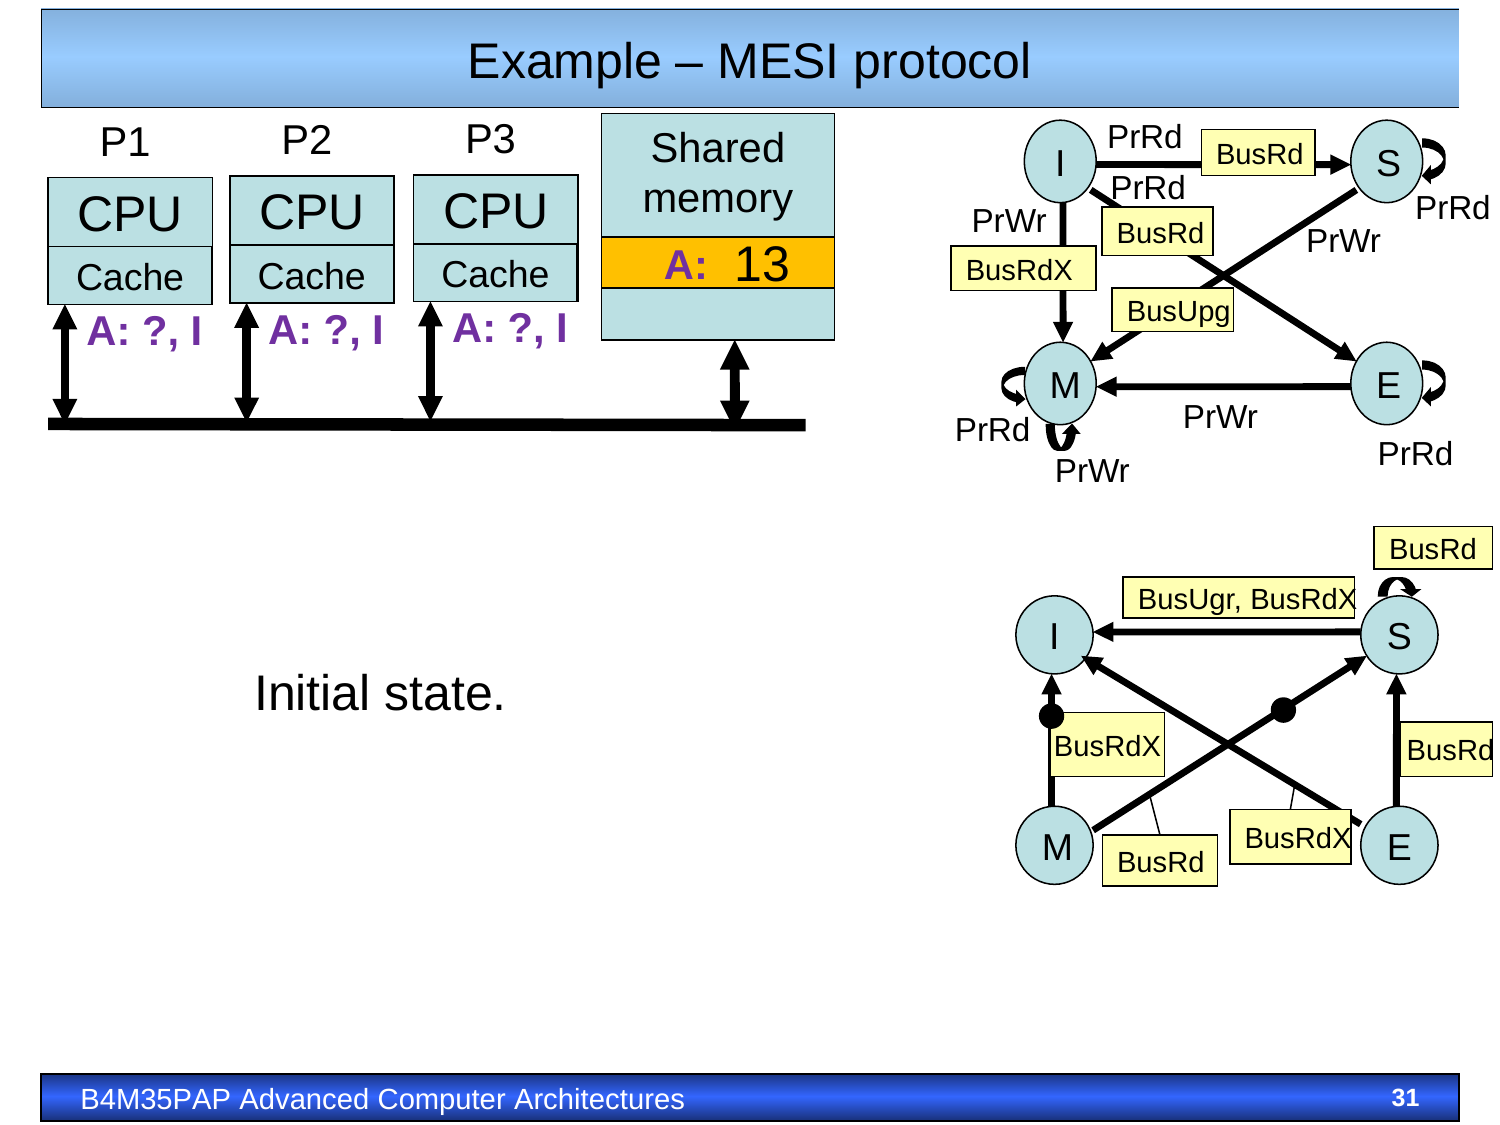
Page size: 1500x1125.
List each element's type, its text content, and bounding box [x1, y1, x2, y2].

text_box E [1350, 342, 1423, 424]
text_box [805, 237, 835, 289]
text_box Cache [48, 246, 212, 305]
text_box S [1360, 595, 1439, 674]
text_box BusRdX [950, 246, 1097, 291]
text_box [601, 237, 638, 289]
text_box Initial state. [239, 653, 742, 807]
text_box CPU [48, 177, 213, 296]
text_box I [1015, 595, 1094, 674]
text_box A: ?, I [437, 293, 583, 359]
text_box Shared memory [601, 289, 835, 340]
text_box PrWr [950, 441, 1234, 542]
text_box Cache [413, 243, 578, 302]
text_box [1378, 577, 1420, 596]
text_box P1 [83, 108, 167, 172]
text_box P3 [449, 108, 532, 170]
text_box M [1024, 342, 1097, 425]
text_box BusRd [1102, 834, 1218, 886]
text_box [1422, 139, 1445, 178]
text_box CPU [229, 176, 395, 295]
text_box BusRdX [1050, 712, 1165, 777]
text_box [1271, 698, 1296, 723]
text_box PrWr [1291, 211, 1423, 312]
text_box M [1015, 806, 1094, 885]
text_box A: ?, I [253, 295, 399, 361]
text_box PrWr [956, 191, 1062, 247]
text_box BusRd [1101, 214, 1213, 256]
text_box A: [638, 230, 724, 296]
text_box BusUgr, BusRdX [1123, 577, 1355, 618]
text_box PrRd [1058, 159, 1248, 214]
text_box BusRd [1373, 526, 1493, 570]
text_box PrRd [1400, 178, 1500, 234]
text_box A: ?, I [71, 296, 218, 362]
text_box S [1350, 120, 1423, 203]
text_box [1002, 367, 1025, 400]
text_box Shared memory [601, 113, 835, 237]
text_box PrRd [933, 400, 1046, 456]
text_box E [1360, 806, 1439, 885]
text_box [1039, 704, 1064, 729]
text_box [1422, 361, 1445, 405]
text_box PrRd [1054, 108, 1244, 163]
text_box [1046, 424, 1079, 451]
text_box P2 [265, 108, 349, 171]
text_box CPU [413, 174, 578, 243]
text_box I [1024, 120, 1058, 191]
text_box BusRd [1244, 129, 1315, 176]
text_box 13 [705, 223, 805, 299]
text_box BusRd [1400, 722, 1493, 777]
text_box Cache [229, 245, 394, 303]
title Example – MESI protocol [41, 8, 1459, 108]
text_box PrRd [1359, 424, 1472, 480]
text_box PrWr [1151, 387, 1290, 488]
text_box BusUpg [1112, 287, 1234, 332]
text_box BusRdX [1229, 809, 1351, 864]
